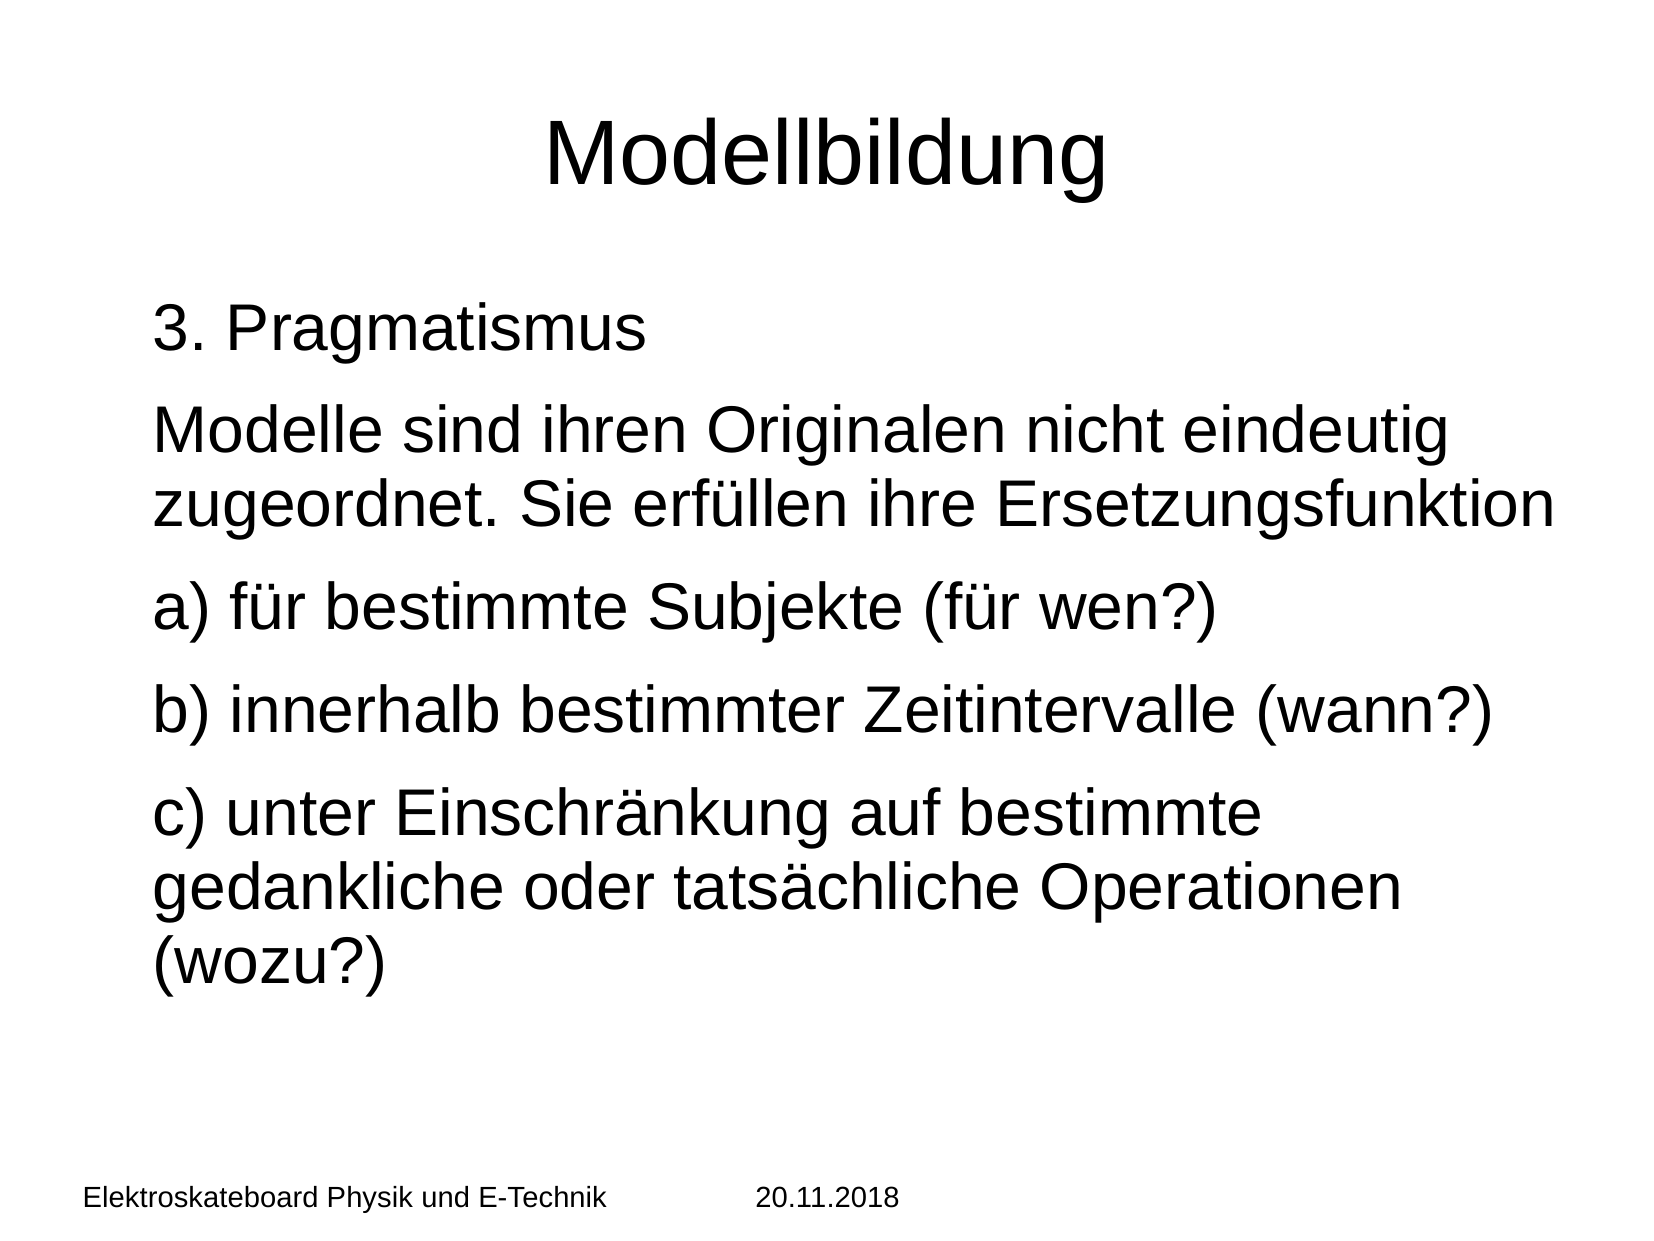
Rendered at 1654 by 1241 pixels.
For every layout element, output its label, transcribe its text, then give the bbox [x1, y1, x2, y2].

title Modellbildung [82, 49, 1571, 257]
list 3. Pragmatismus Modelle sind ihren Originalen nicht eindeutig zugeordnet. Sie erfüllen ihre Ersetzungsfunktion a) für bestimmte Subjekte (für wen?) b) innerhalb bestimmter Zeitintervalle (wann?) c) unter Einschränkung auf bestimmte gedankliche oder tatsächliche Operationen (wozu?) [82, 290, 1571, 1010]
